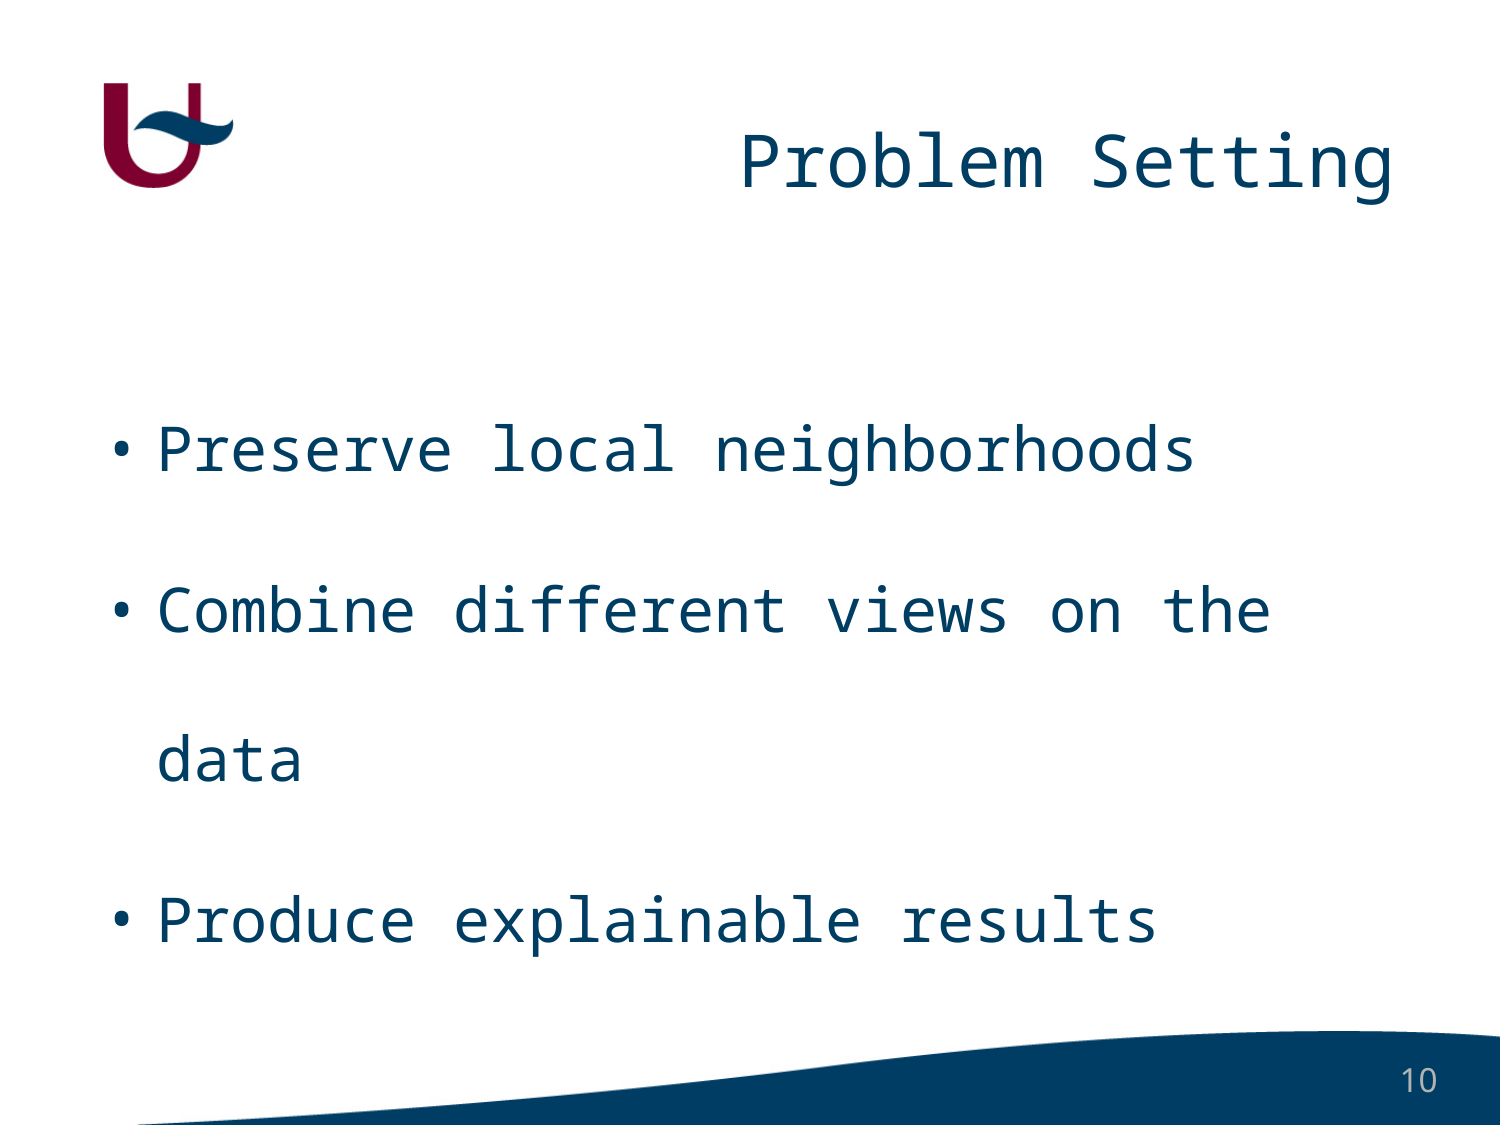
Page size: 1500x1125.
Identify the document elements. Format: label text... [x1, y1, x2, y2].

picture [137, 1031, 1500, 1125]
list Preserve local neighborhoods Combine different views on the data Produce explainable results [103, 335, 1396, 961]
title Problem Setting [103, 105, 1396, 211]
picture [103, 83, 234, 105]
